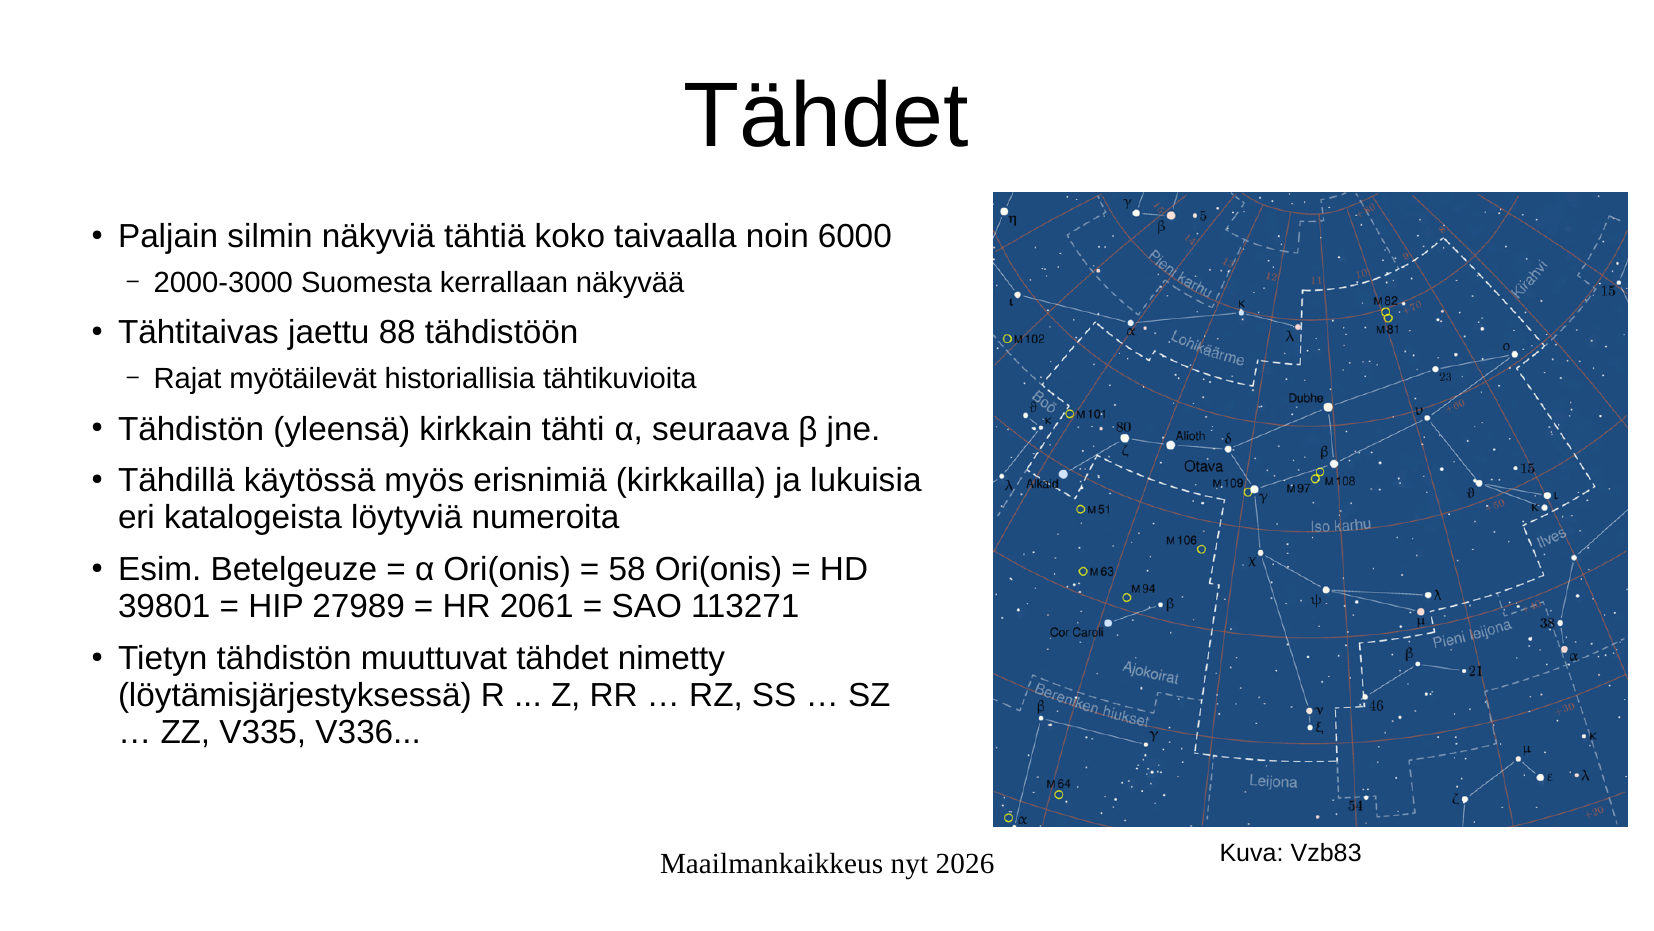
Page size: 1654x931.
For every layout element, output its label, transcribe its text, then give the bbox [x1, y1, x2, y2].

text_box Kuva: Vzb83 [1204, 831, 1377, 875]
title Tähdet [82, 37, 1571, 193]
picture [993, 192, 1628, 827]
list Paljain silmin näkyviä tähtiä koko taivaalla noin 6000 2000-3000 Suomesta kerrallaan näkyvää Tähtitaivas jaettu 88 tähdistöön Rajat myötäilevät historiallisia tähtikuvioita Tähdistön (yleensä) kirkkain tähti α, seuraava β jne. Tähdillä käytössä myös erisnimiä (kirkkailla) ja lukuisia eri katalogeista löytyviä numeroita Esim. Betelgeuze = α Ori(onis) = 58 Ori(onis) = HD 39801 = HIP 27989 = HR 2061 = SAO 113271 Tietyn tähdistön muuttuvat tähdet nimetty (löytämisjärjestyksessä) R ... Z, RR … RZ, SS … SZ … ZZ, V335, V336... [82, 217, 934, 758]
